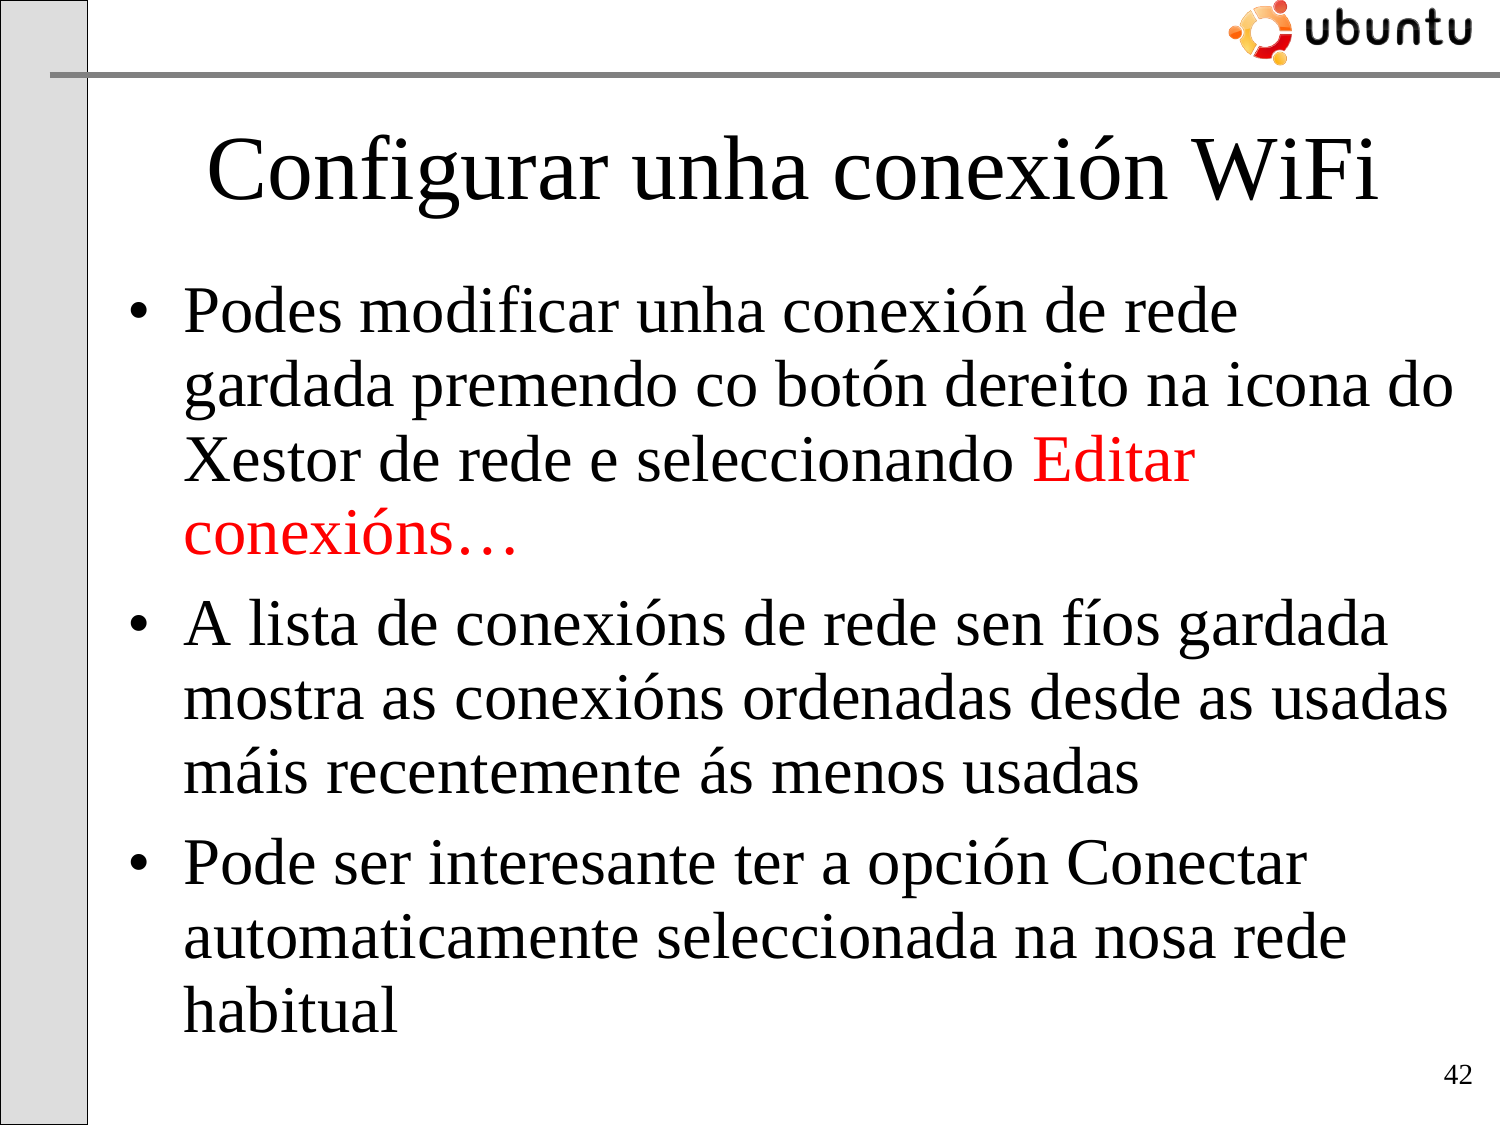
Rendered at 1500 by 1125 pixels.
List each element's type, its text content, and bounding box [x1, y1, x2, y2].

title Configurar unha conexión WiFi [112, 99, 1477, 237]
picture [1221, 0, 1483, 71]
list Podes modificar unha conexión de rede gardada premendo co botón dereito na icona do Xestor de rede e seleccionando Editar conexións… A lista de conexións de rede sen fíos gardada mostra as conexións ordenadas desde as usadas máis recentemente ás menos usadas Pode ser interesante ter a opción Conectar automaticamente seleccionada na nosa rede habitual [112, 265, 1477, 1125]
